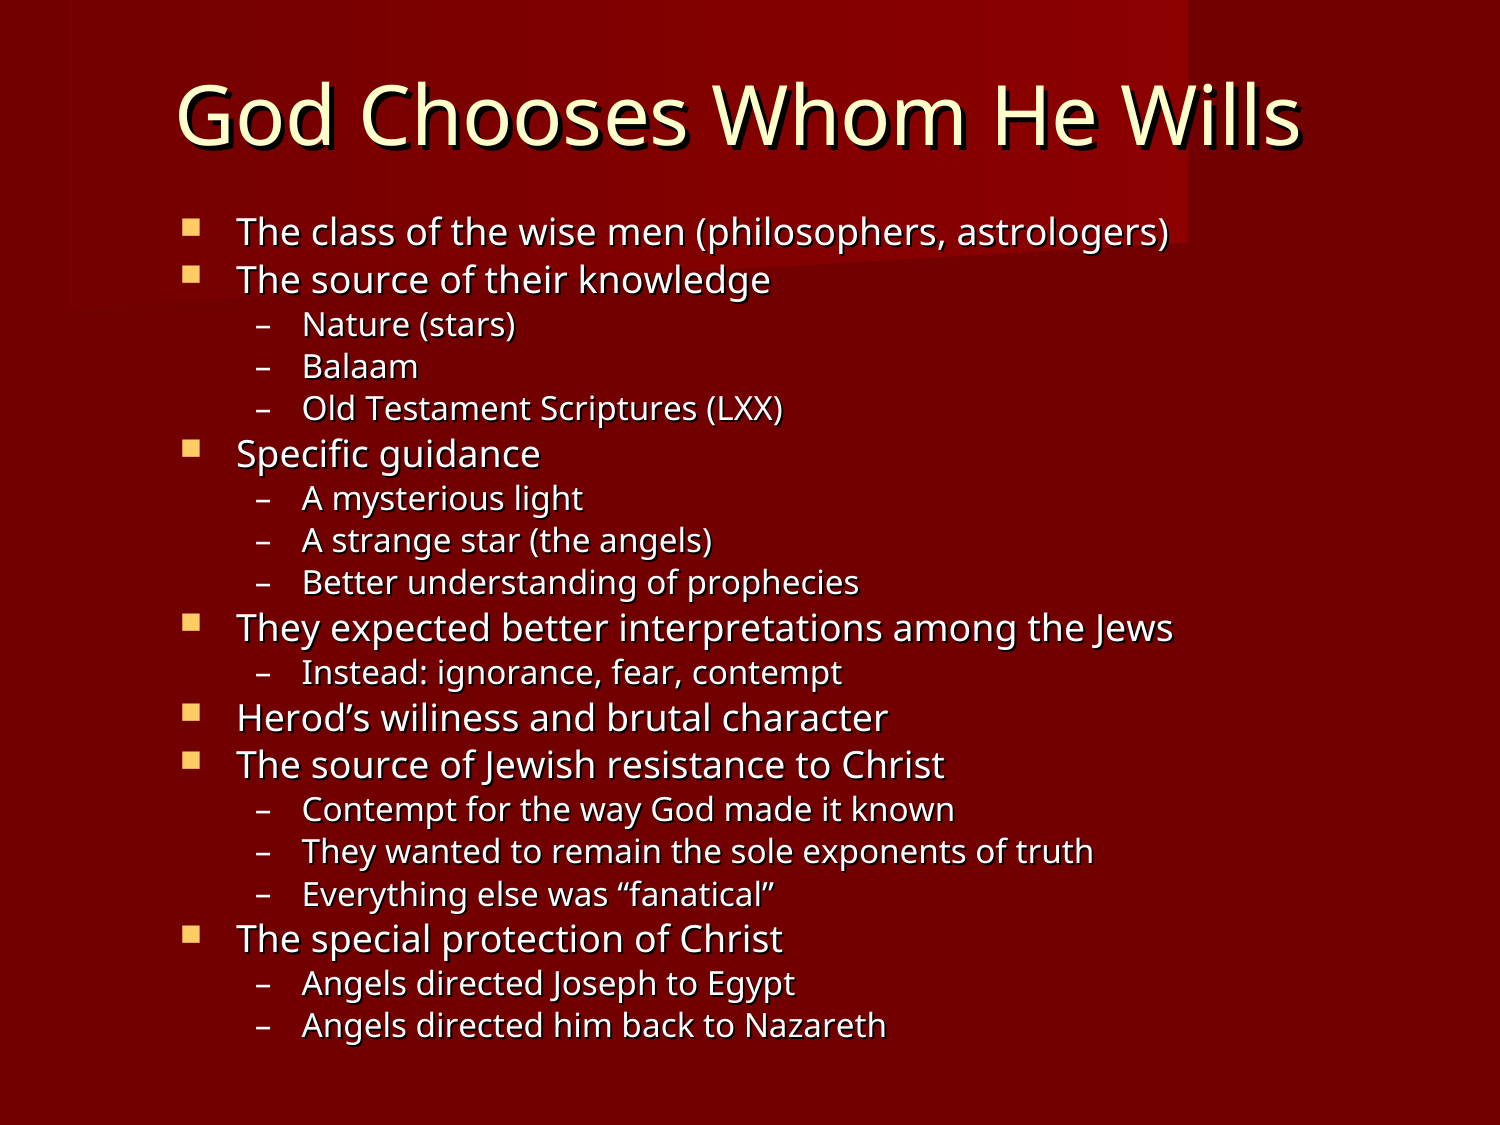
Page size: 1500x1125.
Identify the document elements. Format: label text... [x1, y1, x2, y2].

list The class of the wise men (philosophers, astrologers) The source of their knowledge Nature (stars) Balaam Old Testament Scriptures (LXX) Specific guidance A mysterious light A strange star (the angels) Better understanding of prophecies They expected better interpretations among the Jews Instead: ignorance, fear, contempt Herod’s wiliness and brutal character The source of Jewish resistance to Christ Contempt for the way God made it known They wanted to remain the sole exponents of truth Everything else was “fanatical” The special protection of Christ Angels directed Joseph to Egypt Angels directed him back to Nazareth [165, 207, 1426, 1054]
title God Chooses Whom He Wills [75, 36, 1426, 189]
